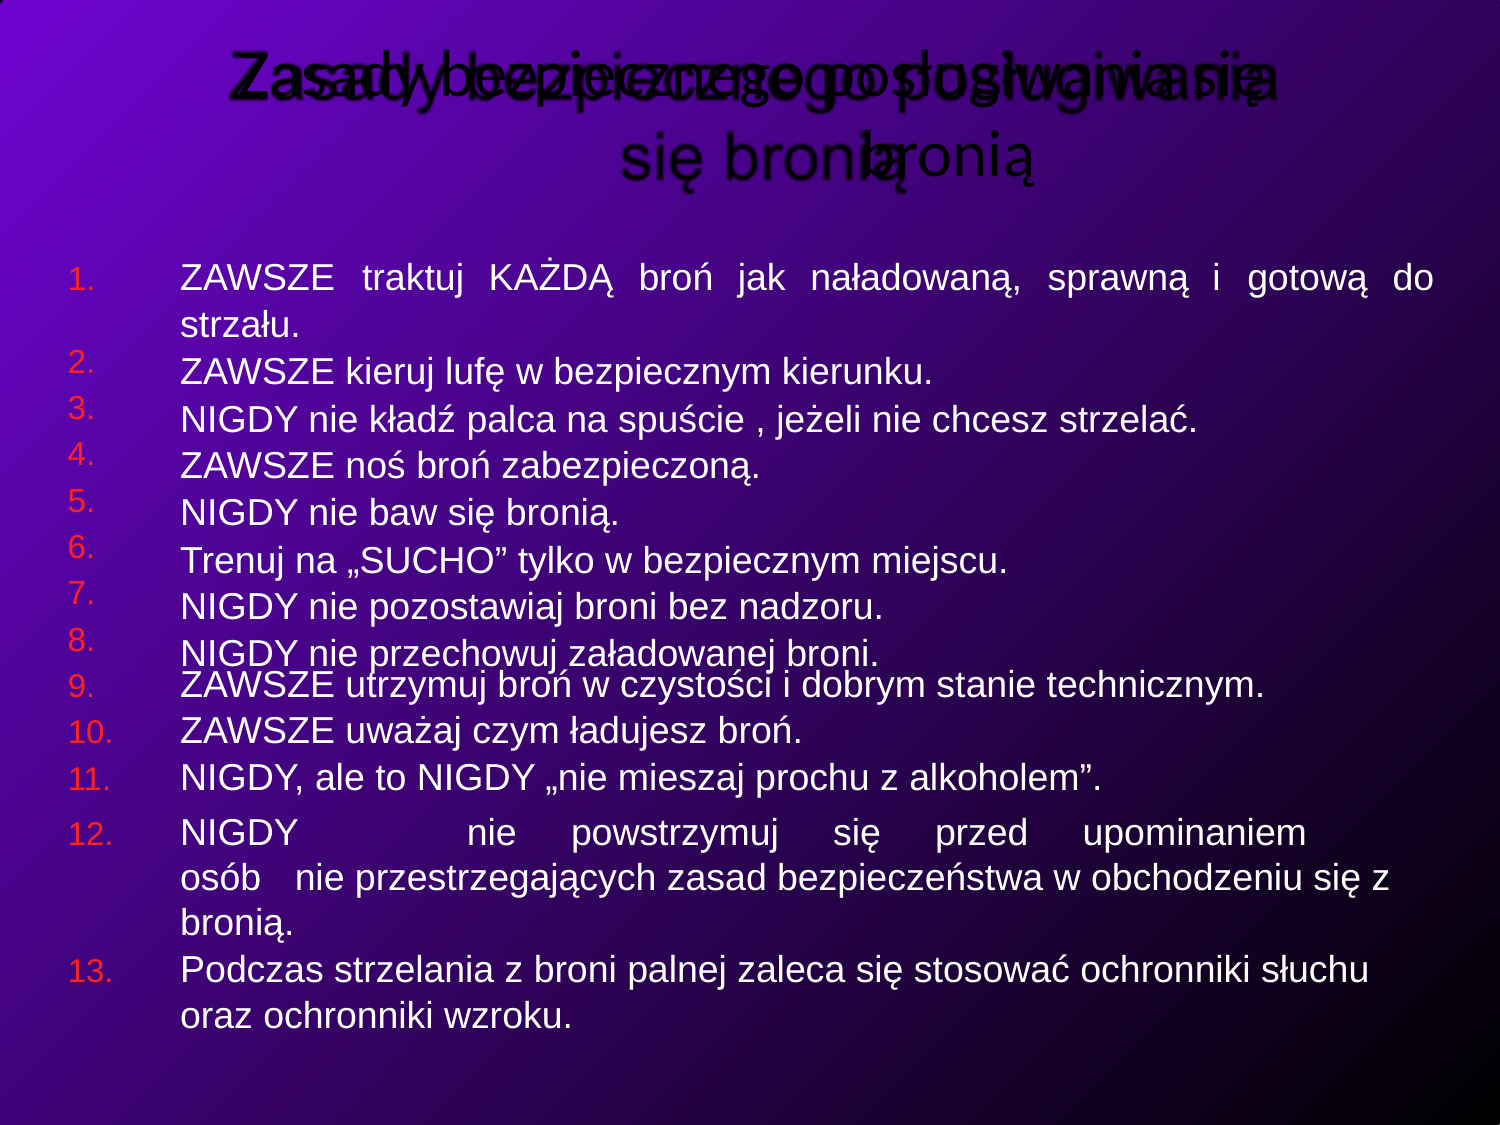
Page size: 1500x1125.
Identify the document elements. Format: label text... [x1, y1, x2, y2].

text_box ZAWSZE traktuj KAŻDĄ broń jak naładowaną, sprawną strzału. ZAWSZE kieruj lufę w bezpiecznym kierunku. NIGDY nie kładź palca na spuście , jeżeli nie chcesz strzelać. ZAWSZE noś broń zabezpieczoną. NIGDY nie baw się bronią. Trenuj na „SUCHO” tylko w bezpiecznym miejscu. NIGDY nie pozostawiaj broni bez nadzoru. NIGDY nie przechowuj załadowanej broni. [178, 251, 1203, 331]
title Zasady bezpiecznego posługiwania się bronią [224, 28, 1280, 219]
text_box 2. 3. 4. 5. 6. 7. 8. ZAWSZE utrzymuj broń w czystości i dobrym stanie technicznym. ZAWSZE uważaj czym ładujesz broń. NIGDY, ale to NIGDY „nie mieszaj prochu z alkoholem”. NIGDY nie powstrzymuj się przed upominaniem osób nie przestrzegających zasad bezpieczeństwa w obchodzeniu się z bronią. Podczas strzelania z broni palnej zaleca się stosować ochronniki słuchu oraz ochronniki wzroku. [65, 331, 1435, 1037]
text_box i gotową do [1210, 251, 1435, 299]
text_box 1. [65, 254, 99, 298]
picture [0, 0, 1500, 1125]
